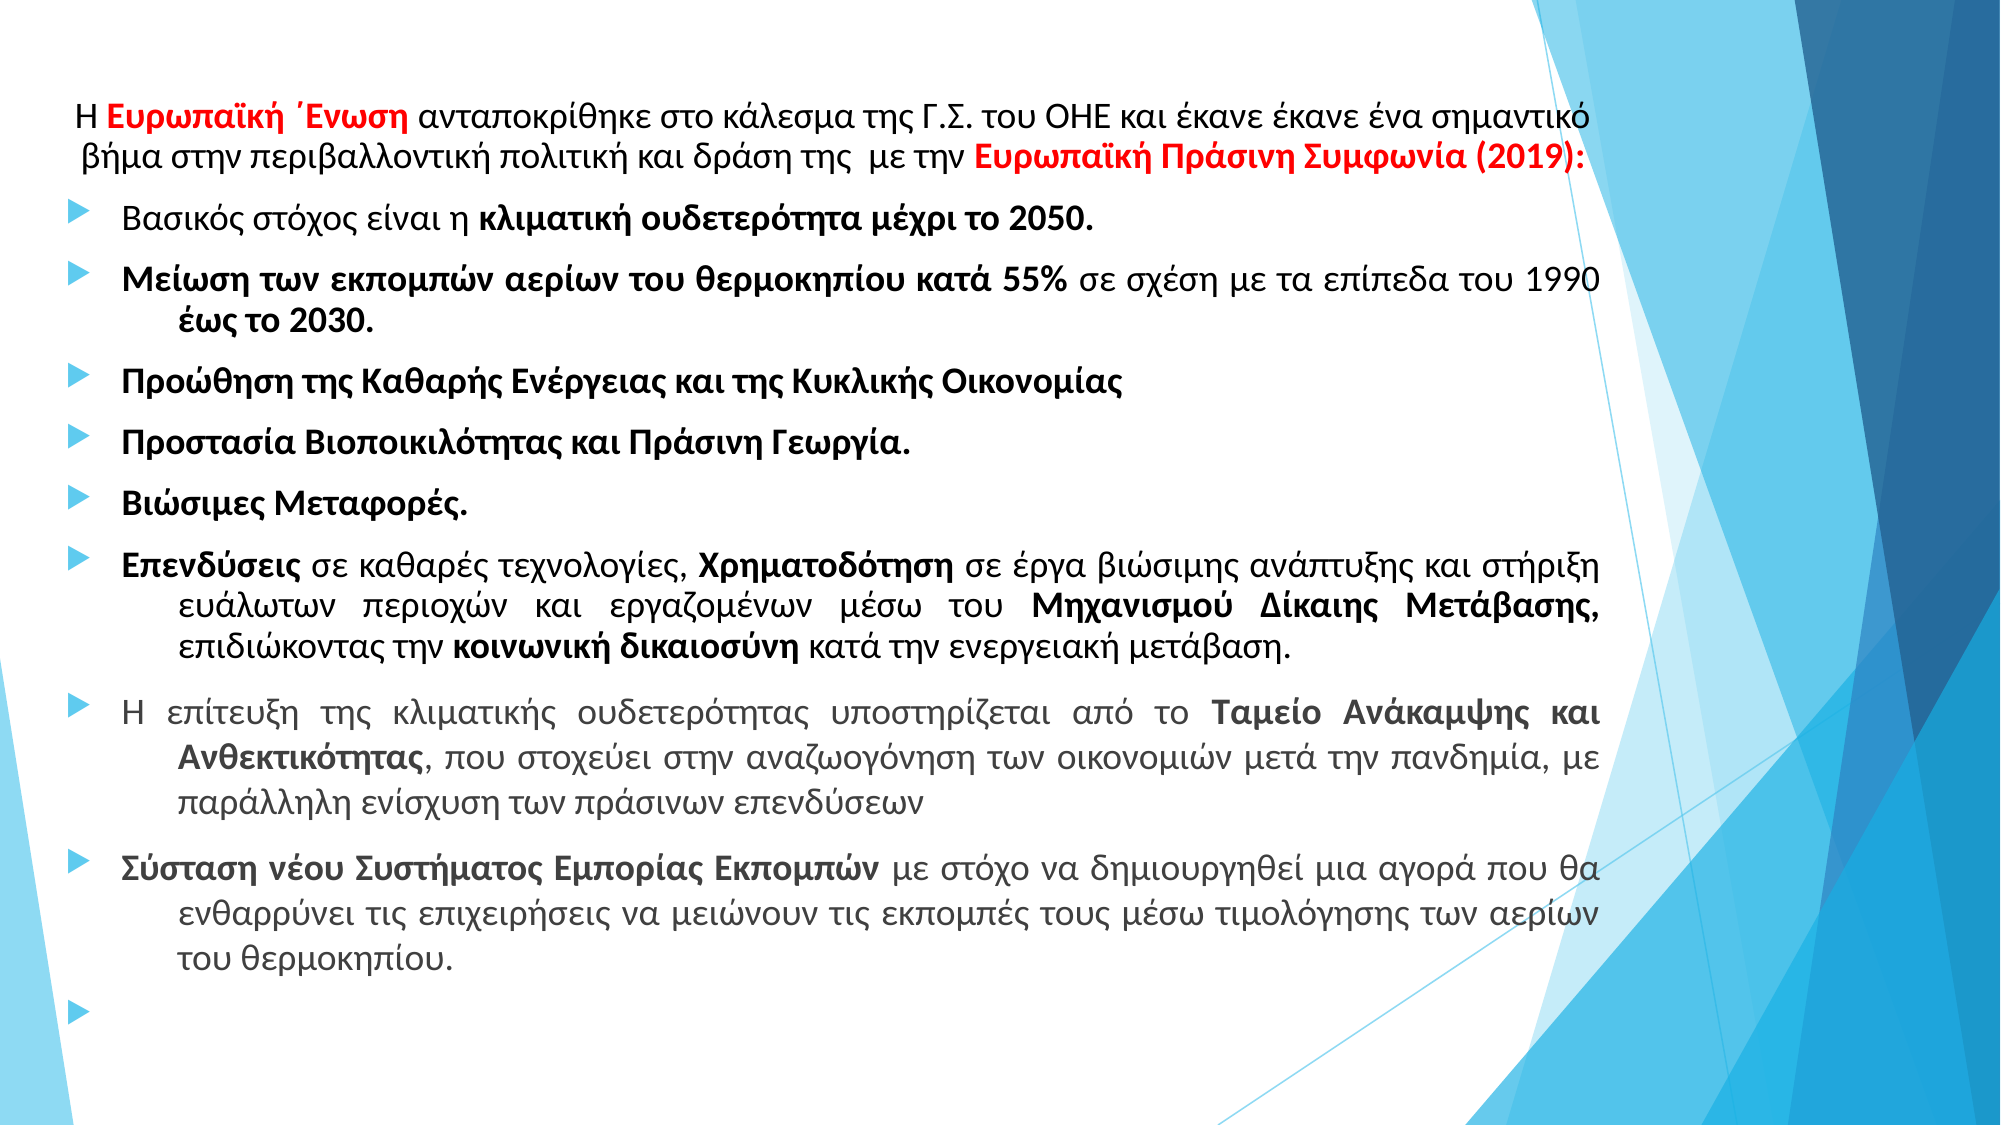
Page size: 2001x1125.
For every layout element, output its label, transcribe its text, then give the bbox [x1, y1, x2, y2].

list Η Ευρωπαϊκή ΄Ενωση ανταποκρίθηκε στο κάλεσμα της Γ.Σ. του ΟΗΕ και έκανε έκανε ένα σημαντικό βήμα στην περιβαλλοντική πολιτική και δράση της με την Ευρωπαϊκή Πράσινη Συμφωνία (2019): Βασικός στόχος είναι η κλιματική ουδετερότητα μέχρι το 2050. Μείωση των εκπομπών αερίων του θερμοκηπίου κατά 55% σε σχέση με τα επίπεδα του 1990 έως το 2030. Προώθηση της Καθαρής Ενέργειας και της Κυκλικής Οικονομίας Προστασία Βιοποικιλότητας και Πράσινη Γεωργία. Βιώσιμες Μεταφορές. Επενδύσεις σε καθαρές τεχνολογίες, Χρηματοδότηση σε έργα βιώσιμης ανάπτυξης και στήριξη ευάλωτων περιοχών και εργαζομένων μέσω του Μηχανισμού Δίκαιης Μετάβασης, επιδιώκοντας την κοινωνική δικαιοσύνη κατά την ενεργειακή μετάβαση. Η επίτευξη της κλιματικής ουδετερότητας υποστηρίζεται από το Ταμείο Ανάκαμψης και Ανθεκτικότητας, που στοχεύει στην αναζωογόνηση των οικονομιών μετά την πανδημία, με παράλληλη ενίσχυση των πράσινων επενδύσεων Σύσταση νέου Συστήματος Εμπορίας Εκπομπών με στόχο να δημιουργηθεί μια αγορά που θα ενθαρρύνει τις επιχειρήσεις να μειώνουν τις εκπομπές τους μέσω τιμολόγησης των αερίων του θερμοκηπίου. [50, 88, 1616, 1098]
